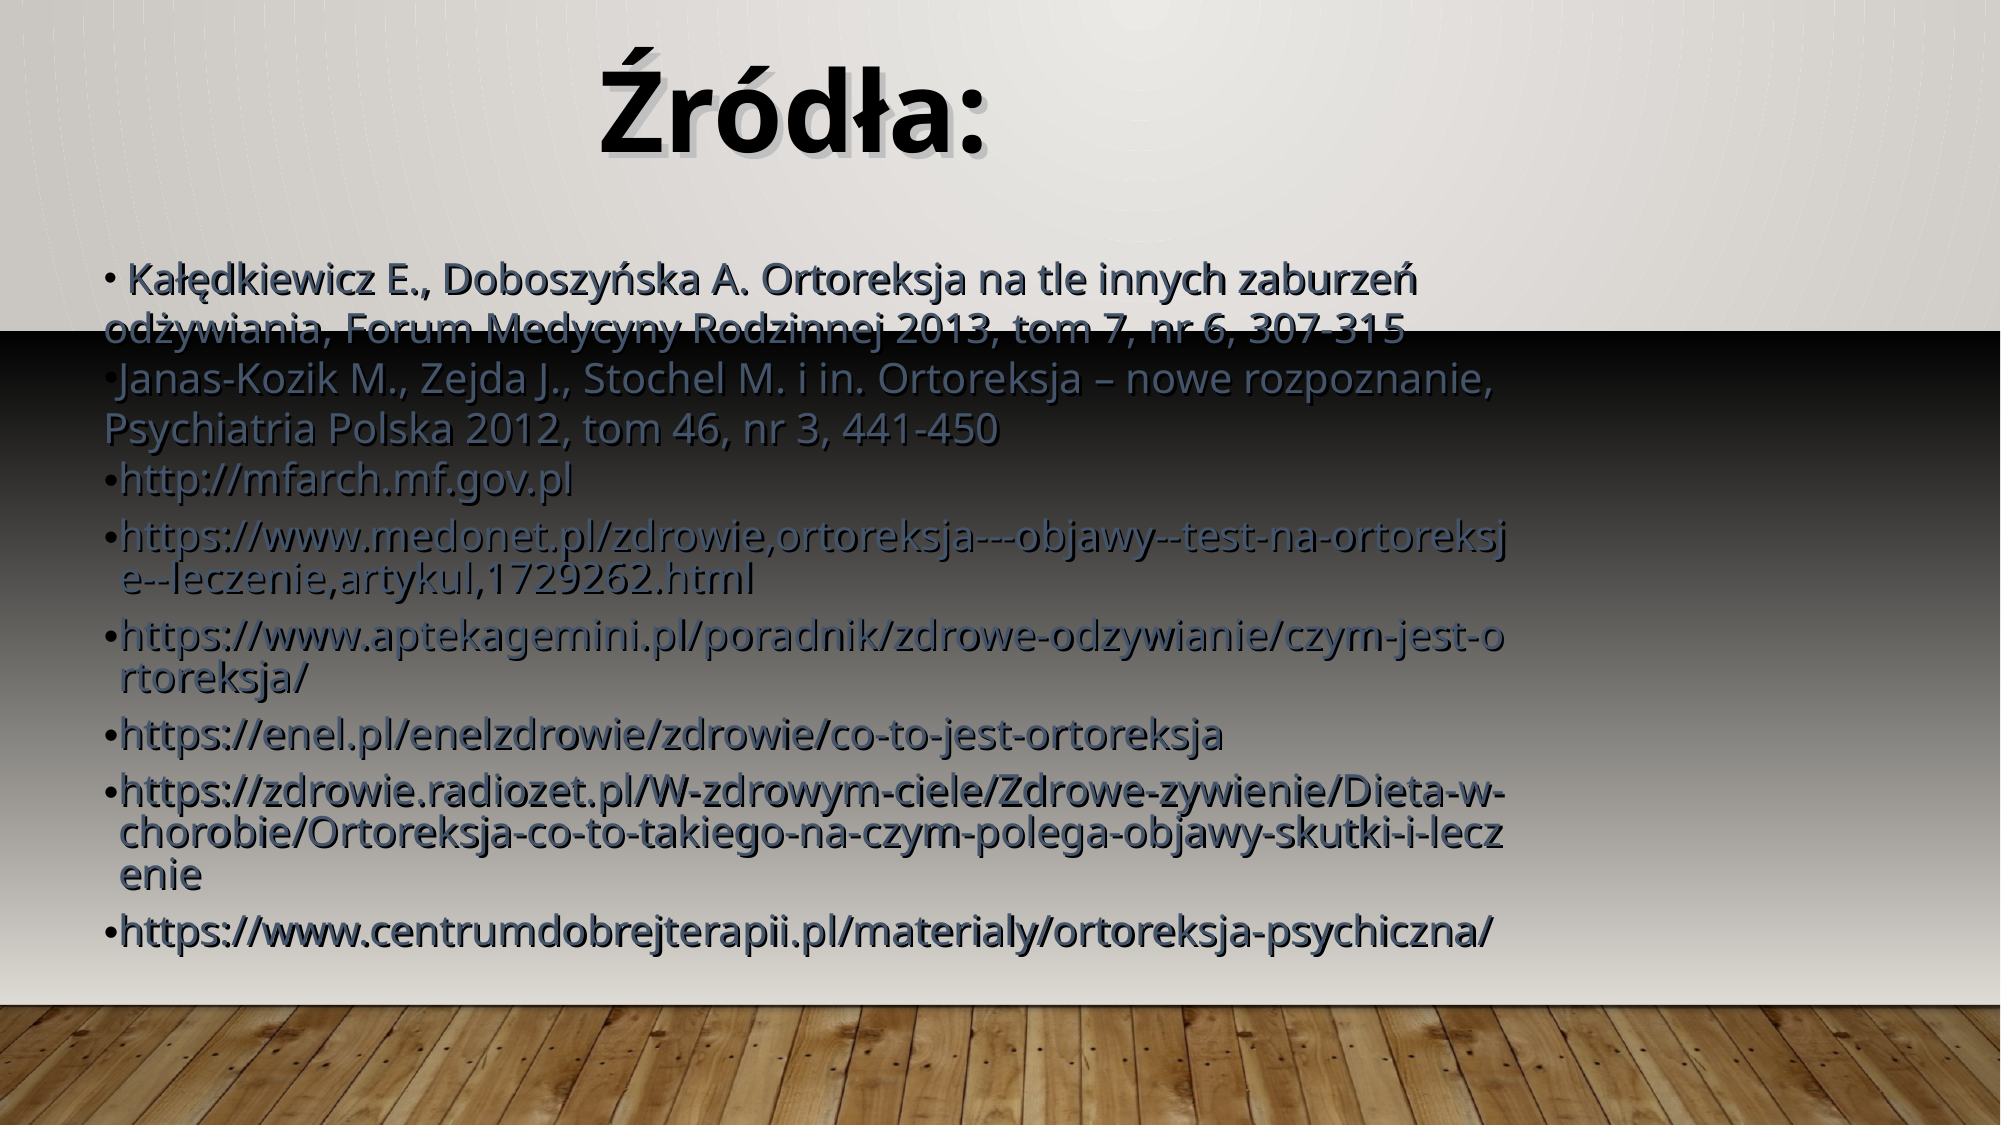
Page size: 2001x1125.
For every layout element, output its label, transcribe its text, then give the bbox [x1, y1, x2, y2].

text_box Źródła: [585, 32, 1004, 182]
text_box Kałędkiewicz E., Doboszyńska A. Ortoreksja na tle innych zaburzeń odżywiania, Forum Medycyny Rodzinnej 2013, tom 7, nr 6, 307-315 Janas-Kozik M., Zejda J., Stochel M. i in. Ortoreksja – nowe rozpoznanie, Psychiatria Polska 2012, tom 46, nr 3, 441-450 http://mfarch.mf.gov.pl https://www.medonet.pl/zdrowie,ortoreksja---objawy--test-na-ortoreksje--leczenie,artykul,1729262.html https://www.aptekagemini.pl/poradnik/zdrowe-odzywianie/czym-jest-ortoreksja/ https://enel.pl/enelzdrowie/zdrowie/co-to-jest-ortoreksja https://zdrowie.radiozet.pl/W-zdrowym-ciele/Zdrowe-zywienie/Dieta-w-chorobie/Ortoreksja-co-to-takiego-na-czym-polega-objawy-skutki-i-leczenie https://www.centrumdobrejterapii.pl/materialy/ortoreksja-psychiczna/ [88, 244, 1534, 1017]
